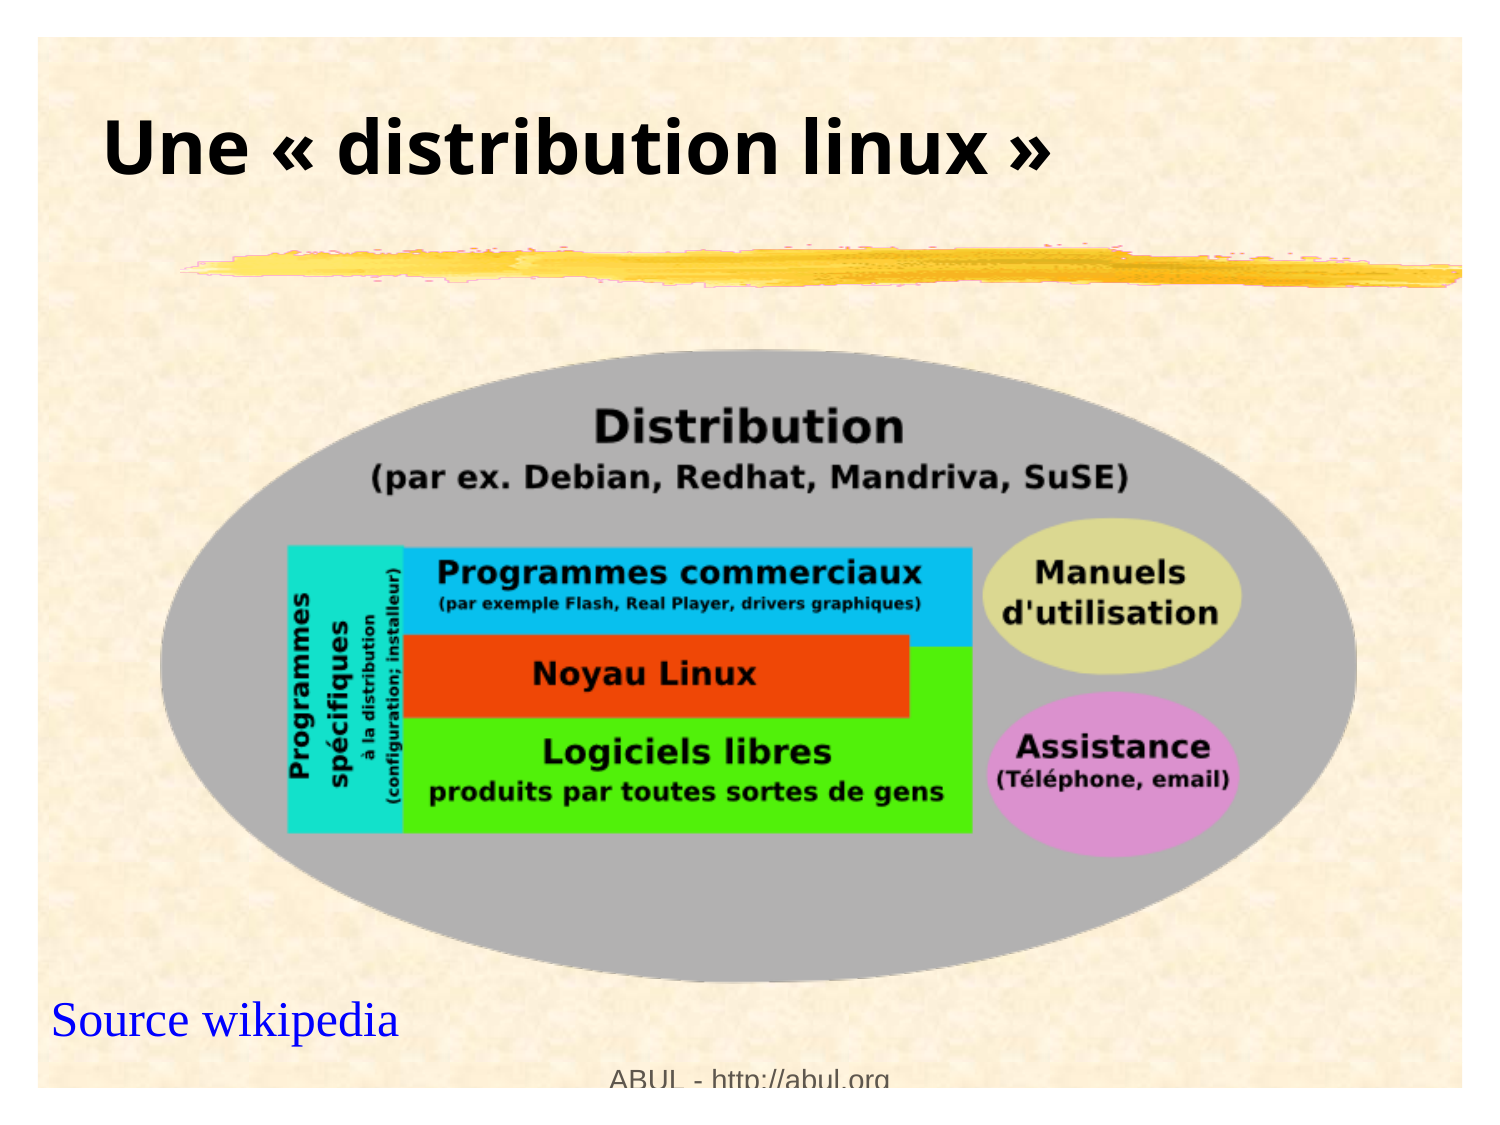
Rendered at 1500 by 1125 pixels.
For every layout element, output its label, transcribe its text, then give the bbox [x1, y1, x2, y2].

picture [37, 37, 1463, 1100]
title Une « distribution linux » [101, 39, 1312, 253]
text_box Source wikipedia [50, 991, 513, 1053]
